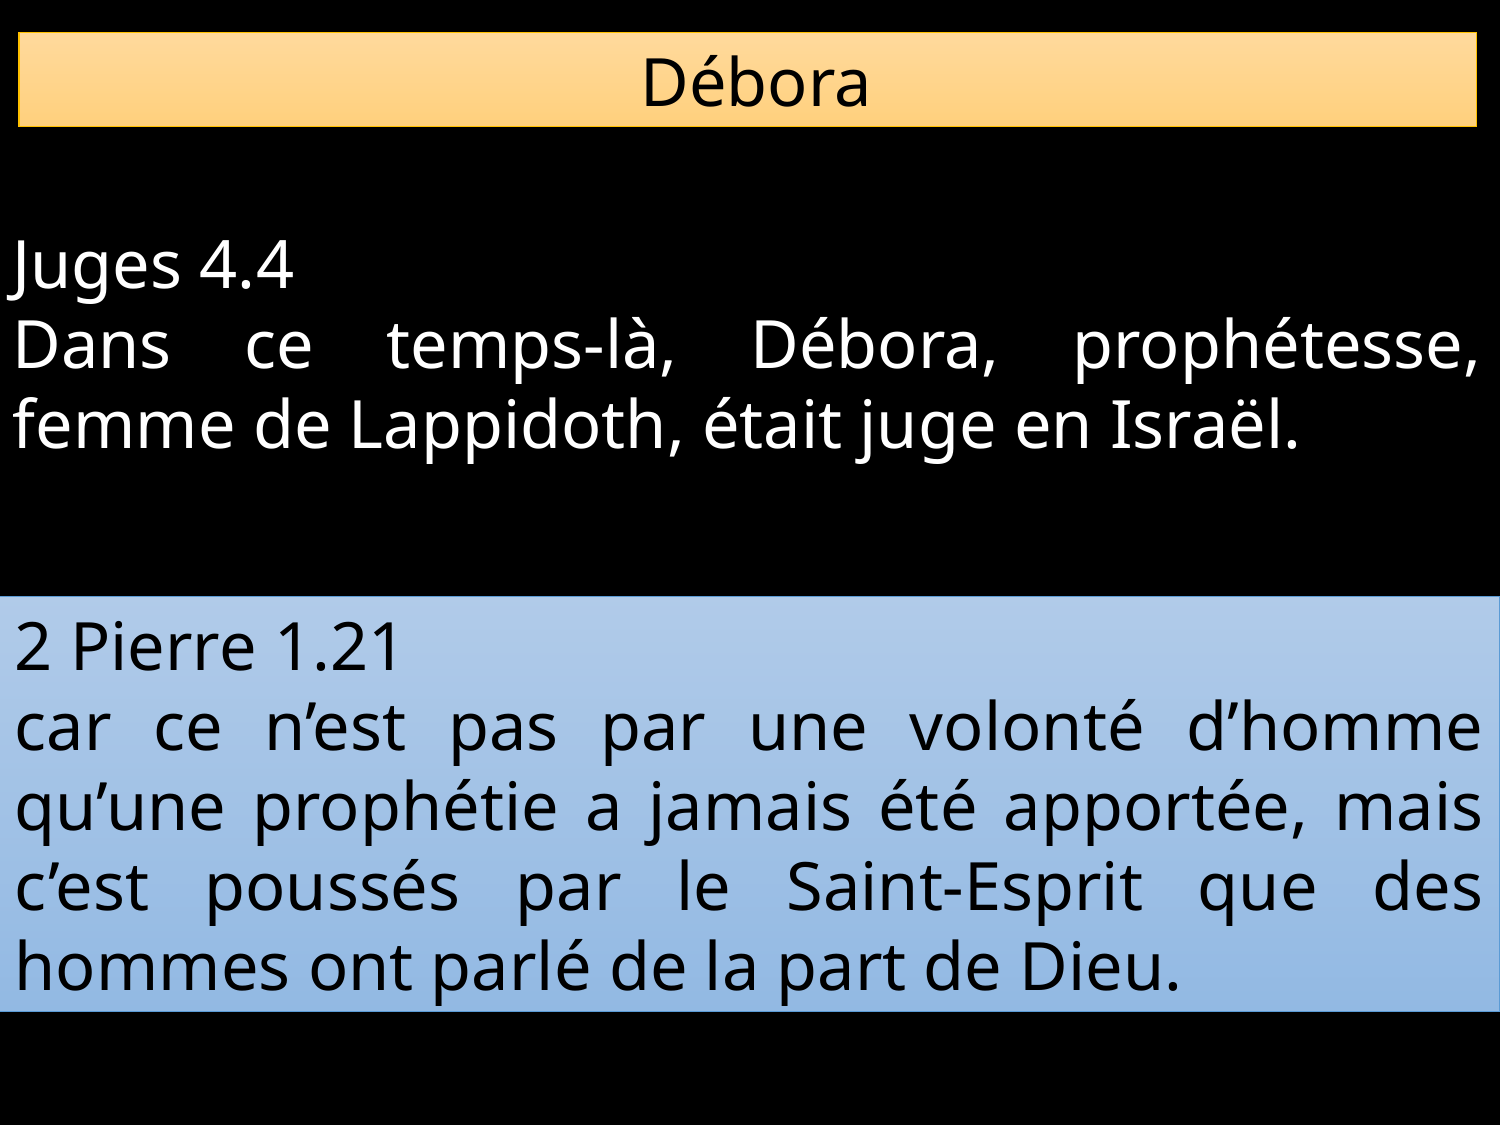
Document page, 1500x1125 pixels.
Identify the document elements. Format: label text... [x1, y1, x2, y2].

text_box Juges 4.4 Dans ce temps-là, Débora, prophétesse, femme de Lappidoth, était juge en Israël. [0, 214, 1498, 470]
text_box Débora [19, 32, 1477, 127]
text_box 2 Pierre 1.21 car ce n’est pas par une volonté d’homme qu’une prophétie a jamais été apportée, mais c’est poussés par le Saint-Esprit que des hommes ont parlé de la part de Dieu. [0, 596, 1500, 1012]
